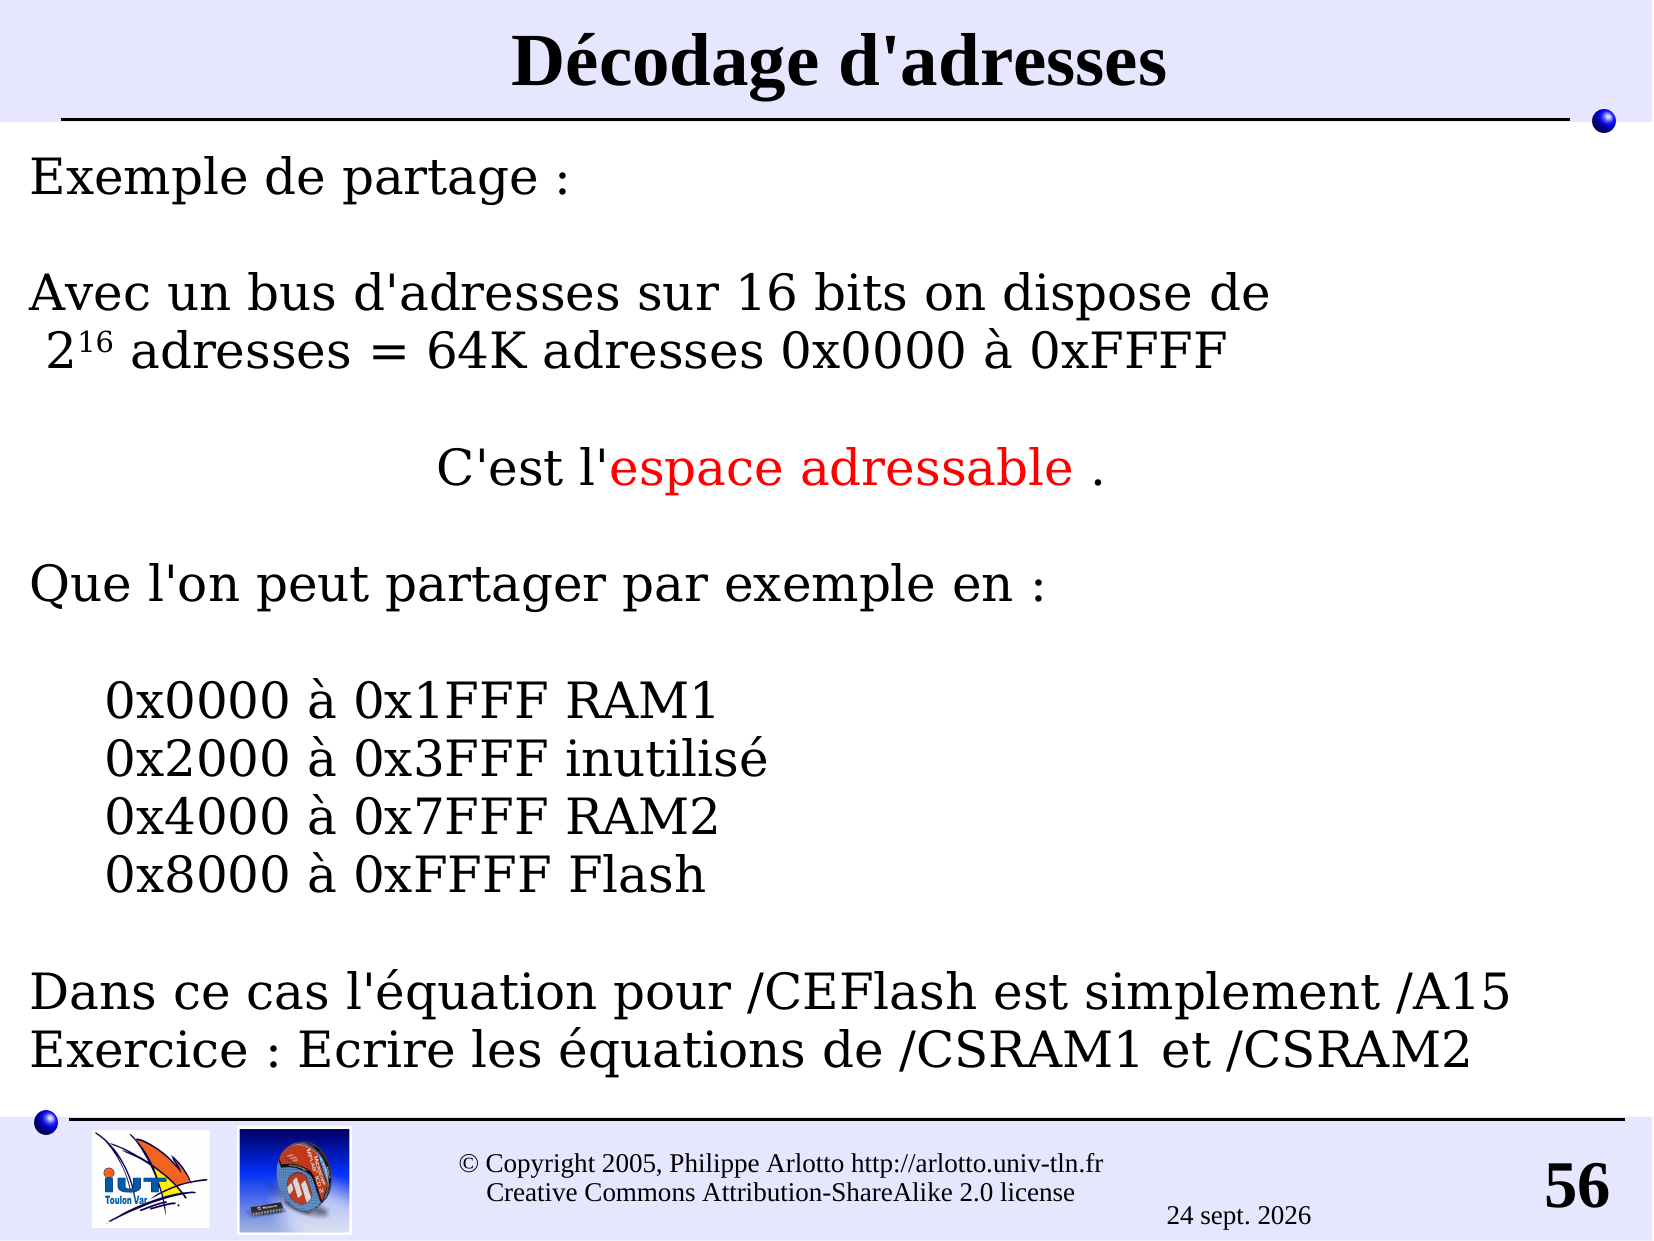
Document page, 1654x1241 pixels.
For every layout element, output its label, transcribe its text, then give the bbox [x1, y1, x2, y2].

title Décodage d'adresses [95, 11, 1585, 110]
picture [237, 1138, 352, 1235]
text_box Exemple de partage : Avec un bus d'adresses sur 16 bits on dispose de 216 adresses = 64K adresses 0x0000 à 0xFFFF C'est l'espace adressable . Que l'on peut partager par exemple en : 0x0000 à 0x1FFF RAM1 0x2000 à 0x3FFF inutilisé 0x4000 à 0x7FFF RAM2 0x8000 à 0xFFFF Flash Dans ce cas l'équation pour /CEFlash est simplement /A15 Exercice : Ecrire les équations de /CSRAM1 et /CSRAM2 [29, 147, 1565, 1138]
